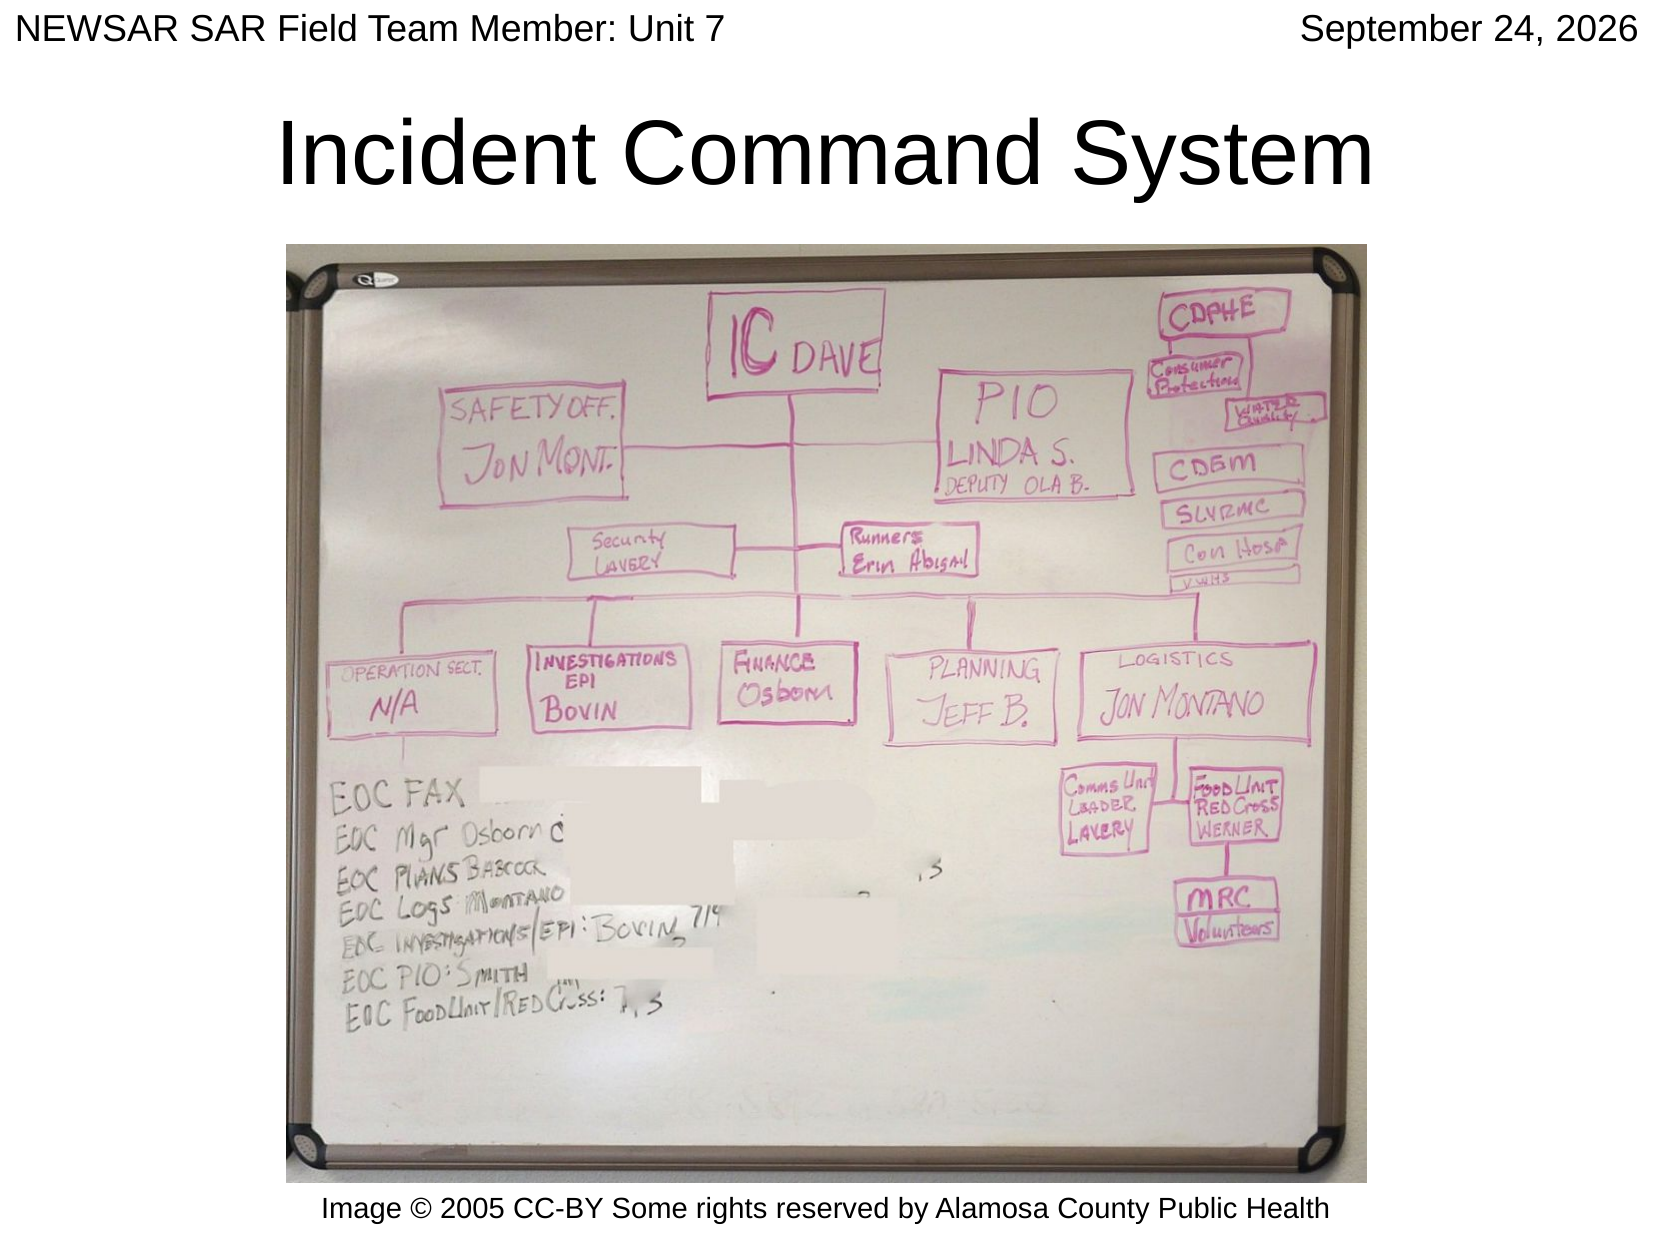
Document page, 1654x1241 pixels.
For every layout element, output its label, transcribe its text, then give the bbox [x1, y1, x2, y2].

text_box February 28, 2020 [1225, 0, 1654, 57]
title Incident Command System [82, 49, 1571, 257]
picture [286, 244, 1367, 1183]
text_box NEWSAR SAR Field Team Member: Unit 7 [0, 0, 933, 57]
text_box Image © 2005 CC-BY Some rights reserved by Alamosa County Public Health [306, 1184, 1348, 1233]
